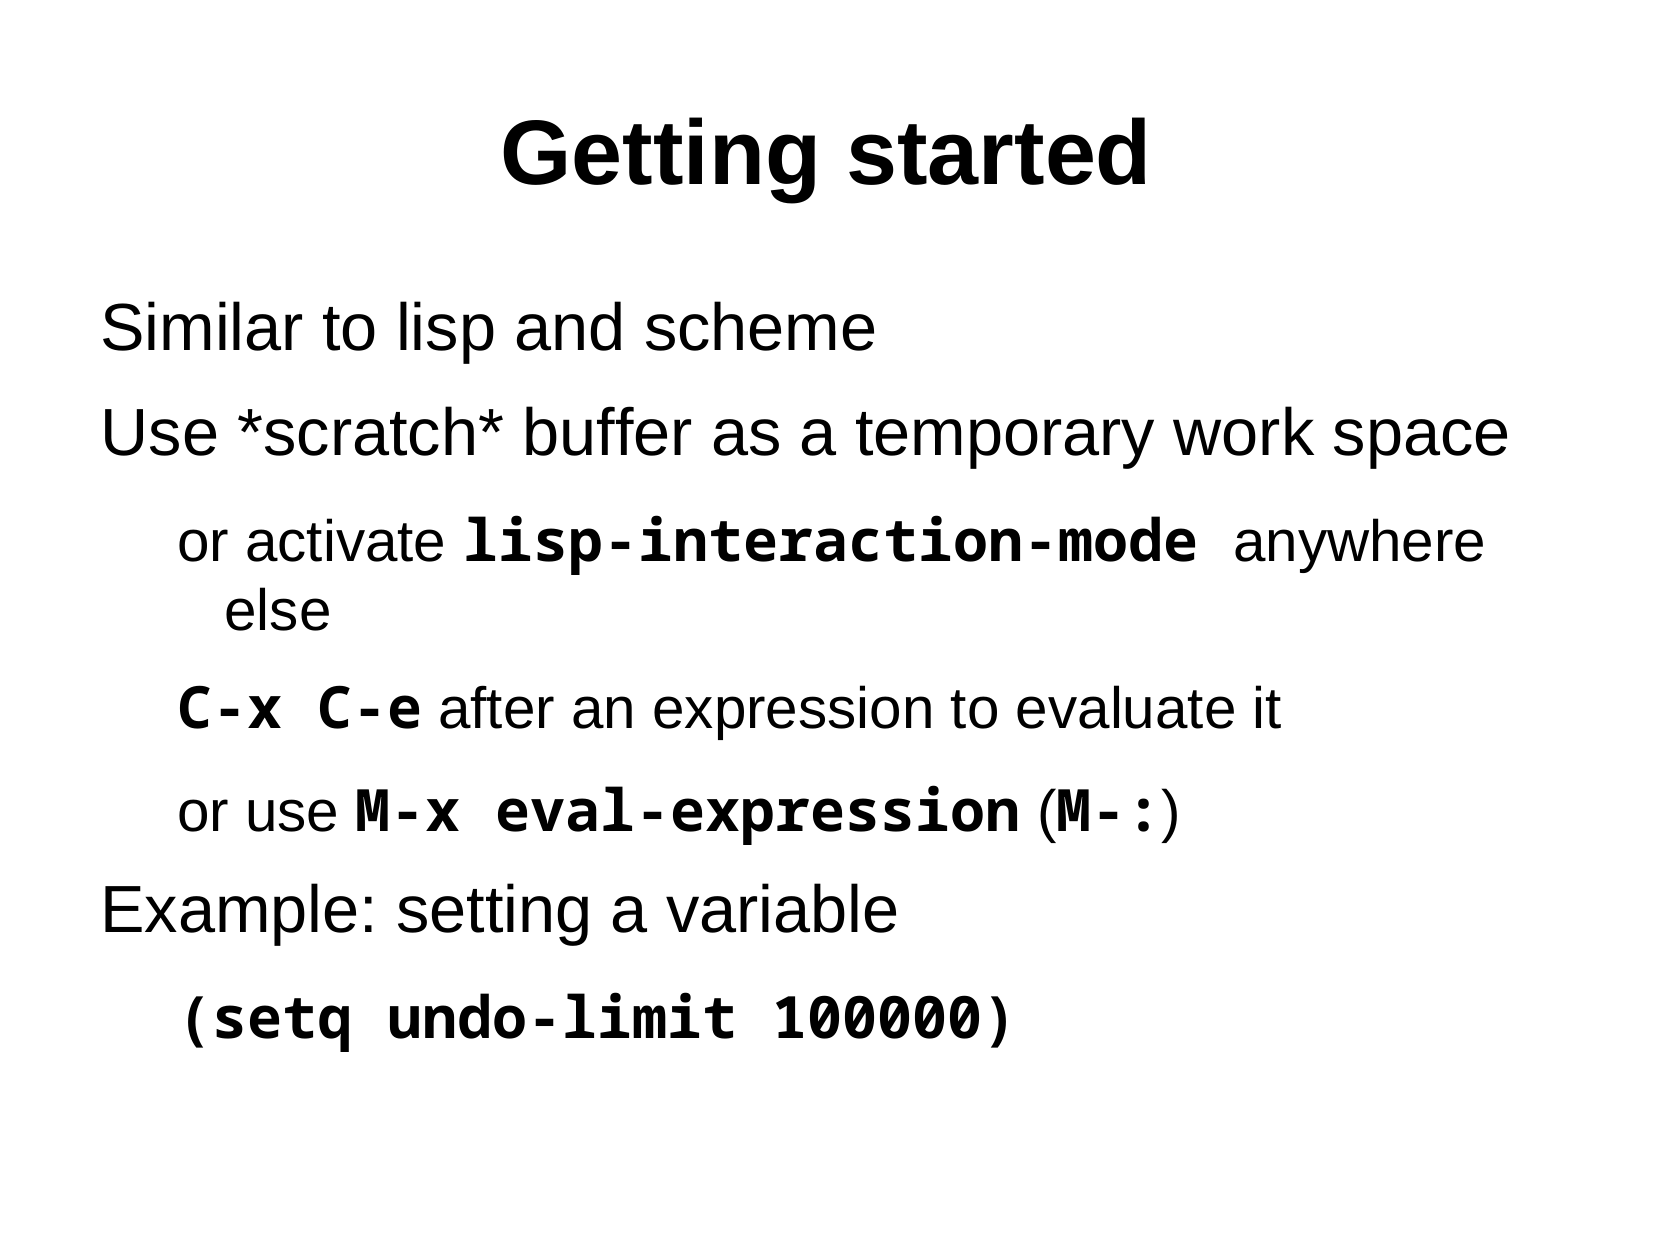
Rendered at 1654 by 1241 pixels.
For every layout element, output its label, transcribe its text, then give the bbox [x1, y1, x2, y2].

title Getting started [82, 49, 1571, 257]
list Similar to lisp and scheme Use *scratch* buffer as a temporary work space or activate lisp-interaction-mode anywhere else C-x C-e after an expression to evaluate it or use M-x eval-expression (M-:) Example: setting a variable (setq undo-limit 100000) [82, 290, 1571, 1166]
